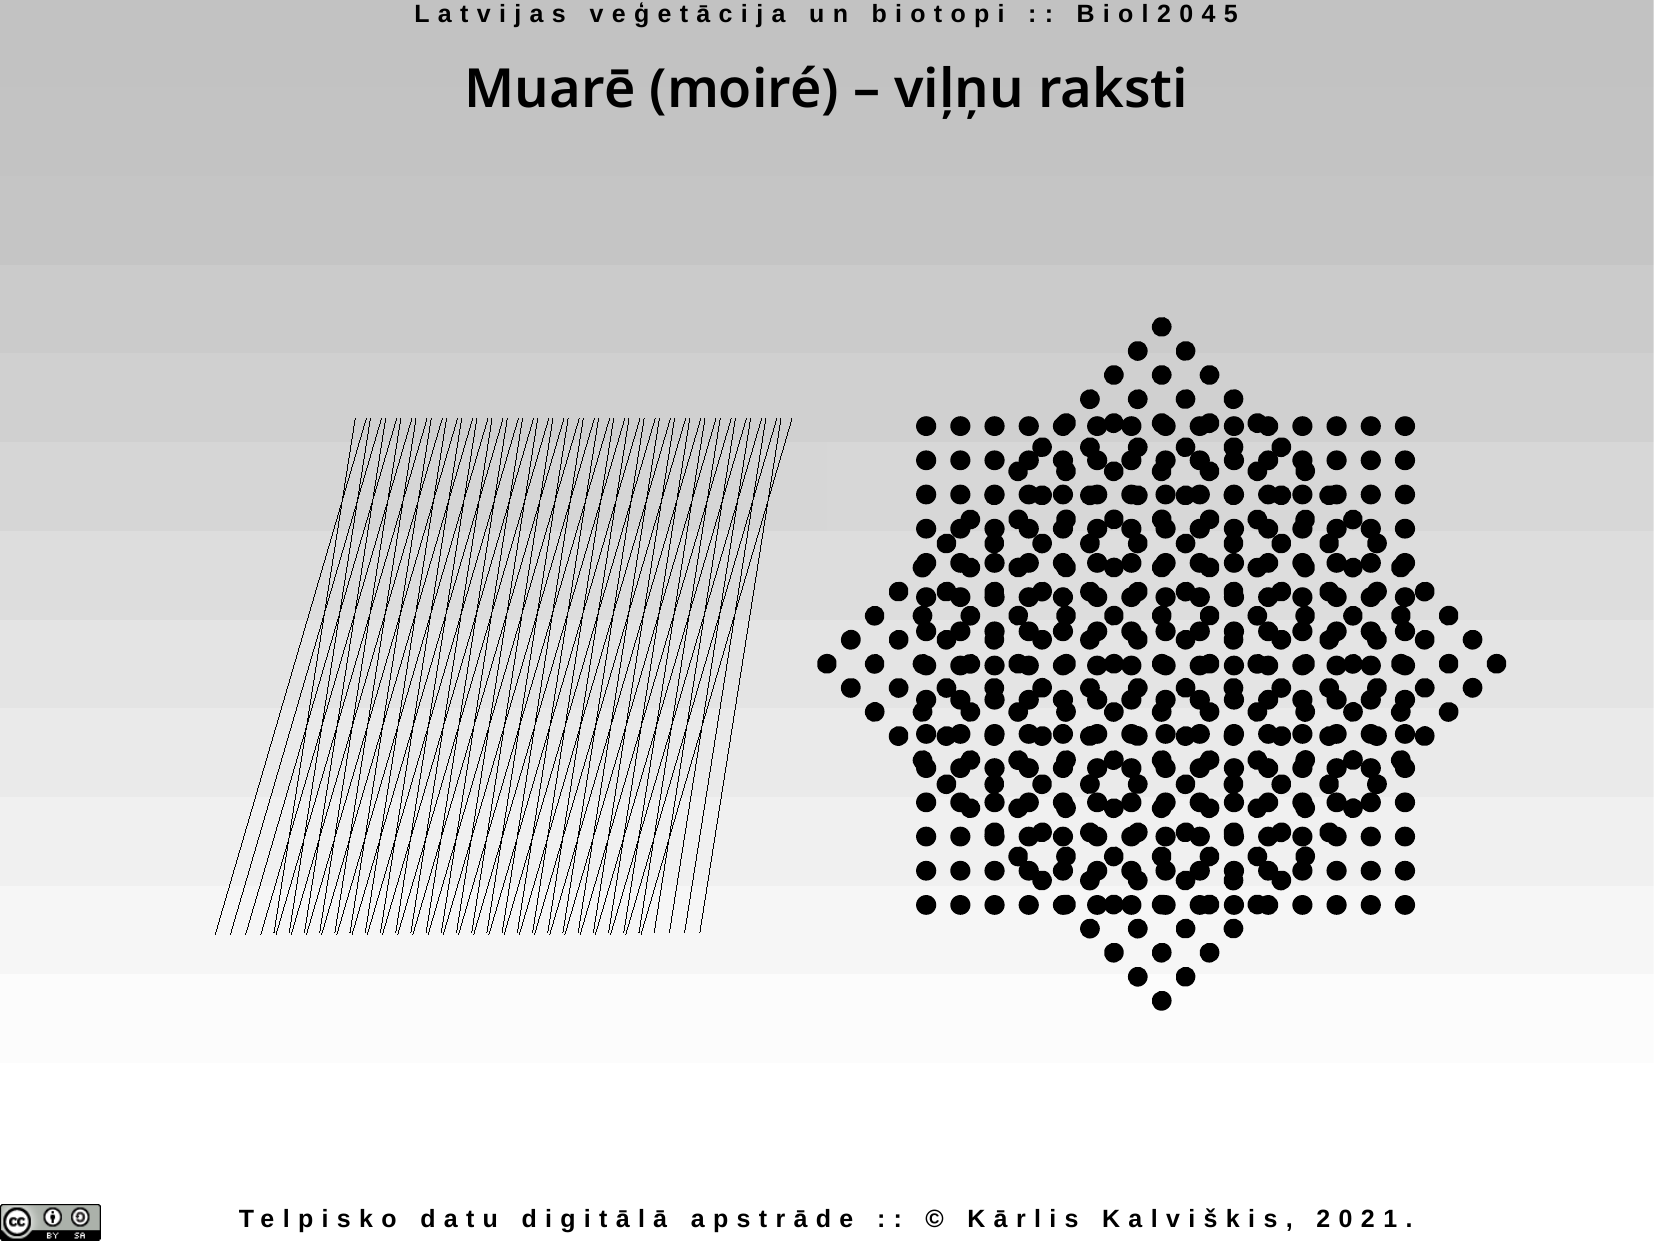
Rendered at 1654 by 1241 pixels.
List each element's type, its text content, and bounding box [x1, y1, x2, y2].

text_box [1319, 621, 1347, 650]
text_box [1052, 509, 1076, 539]
text_box [1438, 702, 1459, 722]
text_box [916, 895, 937, 915]
text_box [1103, 365, 1124, 385]
text_box [864, 654, 885, 674]
text_box [1391, 552, 1416, 578]
text_box [984, 621, 1005, 650]
text_box [1292, 895, 1313, 915]
text_box [1008, 653, 1039, 676]
text_box [1292, 416, 1313, 437]
text_box [1052, 450, 1076, 482]
text_box [916, 450, 937, 471]
text_box [1247, 846, 1292, 891]
text_box [1127, 341, 1148, 361]
text_box [984, 724, 1005, 746]
text_box [1199, 365, 1220, 385]
text_box [950, 654, 981, 676]
text_box [1326, 860, 1347, 881]
text_box [1247, 792, 1279, 818]
text_box [950, 484, 971, 505]
text_box [1008, 846, 1052, 891]
text_box [1080, 484, 1108, 506]
text_box [1152, 581, 1220, 650]
text_box [1247, 413, 1279, 437]
text_box [984, 484, 1005, 505]
text_box [817, 653, 837, 674]
text_box [916, 518, 937, 539]
text_box [864, 702, 885, 722]
text_box [1292, 792, 1316, 819]
text_box [1390, 750, 1416, 778]
text_box [1080, 581, 1108, 608]
text_box [1391, 581, 1435, 650]
text_box [1080, 509, 1148, 578]
text_box [1151, 450, 1176, 482]
text_box [1121, 822, 1148, 847]
text_box [1008, 677, 1052, 722]
text_box [1326, 450, 1347, 471]
text_box [1319, 509, 1387, 578]
text_box [1390, 689, 1416, 722]
text_box [1127, 918, 1148, 939]
text_box [1152, 653, 1176, 676]
text_box [1319, 724, 1347, 746]
text_box [1462, 630, 1483, 650]
text_box [950, 826, 971, 847]
text_box [936, 509, 981, 554]
text_box [889, 630, 909, 650]
text_box [1189, 653, 1220, 676]
text_box [1439, 653, 1459, 674]
text_box [1223, 621, 1245, 650]
text_box [1247, 552, 1279, 578]
text_box [1247, 654, 1279, 676]
text_box [1326, 416, 1347, 437]
text_box [1292, 450, 1316, 482]
text_box [1247, 437, 1292, 482]
text_box [1008, 750, 1052, 795]
text_box [912, 689, 937, 722]
text_box [1223, 822, 1245, 847]
text_box [1258, 484, 1313, 505]
text_box [1223, 389, 1244, 410]
text_box [1052, 792, 1076, 819]
text_box [1008, 552, 1039, 578]
picture [0, 0, 1654, 1241]
text_box [1176, 967, 1196, 987]
text_box [1087, 413, 1142, 437]
text_box [889, 581, 909, 602]
text_box [950, 792, 981, 818]
text_box [916, 484, 937, 505]
text_box [1152, 943, 1172, 963]
text_box [1018, 822, 1076, 881]
text_box [1343, 606, 1363, 626]
text_box [1258, 724, 1291, 746]
text_box [1319, 678, 1387, 722]
text_box [1223, 724, 1245, 746]
text_box [1176, 341, 1196, 361]
text_box [1394, 895, 1416, 915]
text_box [1175, 677, 1220, 722]
text_box [1223, 484, 1245, 505]
text_box [1394, 416, 1416, 437]
text_box [1008, 509, 1052, 554]
text_box [1360, 826, 1381, 847]
text_box [984, 655, 1005, 676]
text_box [1080, 621, 1108, 650]
text_box [916, 416, 937, 437]
text_box [1391, 653, 1416, 676]
text_box [1223, 581, 1245, 608]
text_box [1052, 552, 1076, 578]
text_box [1018, 724, 1074, 746]
text_box [864, 606, 885, 626]
text_box [1080, 918, 1100, 939]
text_box [840, 629, 861, 650]
text_box [1462, 677, 1483, 698]
text_box [1121, 724, 1148, 746]
text_box [984, 518, 1005, 573]
text_box [1080, 822, 1108, 847]
text_box [984, 450, 1005, 471]
text_box [840, 678, 861, 698]
text_box [1189, 894, 1220, 915]
text_box [1326, 654, 1381, 676]
text_box [1319, 484, 1347, 505]
text_box [1151, 894, 1176, 915]
text_box [1292, 654, 1315, 676]
text_box [1121, 621, 1148, 650]
text_box [1360, 581, 1387, 608]
text_box [1189, 792, 1220, 819]
text_box [1008, 437, 1052, 482]
text_box [984, 758, 1005, 813]
text_box [1292, 750, 1316, 778]
text_box [984, 895, 1005, 915]
text_box [1152, 552, 1176, 578]
text_box [1018, 416, 1039, 437]
text_box [888, 726, 909, 746]
text_box [1104, 605, 1124, 626]
title Muarē (moiré) – viļņu raksti [29, 49, 1625, 296]
text_box [916, 792, 937, 813]
text_box [1394, 724, 1435, 746]
text_box [1223, 655, 1245, 676]
text_box [1151, 317, 1172, 337]
text_box [1080, 724, 1108, 746]
text_box [1175, 389, 1196, 409]
text_box [1151, 413, 1176, 437]
text_box [1360, 895, 1381, 915]
text_box [1394, 484, 1416, 505]
text_box [1151, 822, 1220, 891]
text_box [1247, 678, 1292, 722]
text_box [1223, 758, 1245, 813]
text_box [1223, 860, 1245, 891]
text_box [1486, 653, 1507, 674]
text_box [1087, 894, 1142, 915]
text_box [1176, 918, 1196, 939]
text_box [912, 581, 981, 650]
text_box [950, 416, 971, 437]
text_box [1394, 792, 1416, 813]
text_box [1052, 413, 1076, 437]
text_box [1326, 895, 1347, 915]
text_box [1151, 365, 1172, 385]
text_box [1018, 484, 1074, 505]
text_box [1292, 689, 1316, 722]
text_box [1080, 389, 1100, 410]
text_box [1151, 792, 1176, 819]
text_box [1319, 822, 1347, 847]
text_box [950, 450, 971, 471]
text_box [950, 552, 981, 578]
text_box [916, 826, 937, 847]
text_box [1360, 484, 1381, 505]
text_box [1292, 724, 1313, 744]
text_box [1052, 750, 1076, 778]
text_box [1052, 894, 1076, 915]
text_box [912, 552, 937, 578]
text_box [1223, 416, 1245, 471]
text_box [1394, 450, 1416, 471]
text_box [936, 678, 981, 722]
text_box [1151, 750, 1176, 778]
text_box [1247, 750, 1291, 795]
text_box [1189, 552, 1220, 578]
text_box [1152, 509, 1176, 539]
text_box [1052, 653, 1076, 676]
text_box [1121, 484, 1148, 506]
text_box [984, 416, 1005, 437]
text_box [1080, 437, 1148, 482]
text_box [912, 750, 937, 778]
text_box [1292, 552, 1315, 578]
text_box [912, 654, 937, 676]
text_box [1223, 518, 1245, 573]
text_box [1175, 437, 1220, 482]
text_box [984, 822, 1005, 847]
text_box [1104, 943, 1124, 963]
text_box [1080, 846, 1124, 891]
text_box [1394, 518, 1416, 539]
text_box [1155, 724, 1210, 746]
text_box [1175, 509, 1220, 554]
text_box [1360, 621, 1387, 650]
text_box [1223, 895, 1245, 915]
text_box [888, 678, 909, 698]
text_box [1360, 450, 1381, 471]
text_box [916, 860, 937, 881]
text_box [1394, 826, 1416, 847]
text_box [1247, 509, 1291, 554]
text_box [950, 895, 971, 915]
text_box [1223, 918, 1244, 939]
text_box [1439, 605, 1459, 626]
text_box [1360, 860, 1381, 881]
text_box [1292, 587, 1315, 642]
text_box [984, 860, 1005, 881]
text_box [1175, 750, 1220, 795]
text_box [1080, 678, 1148, 722]
text_box [984, 581, 1005, 608]
text_box [1319, 581, 1347, 608]
text_box [1258, 822, 1316, 881]
text_box [1018, 895, 1039, 915]
text_box [1247, 894, 1279, 915]
text_box [1087, 653, 1142, 676]
text_box [1052, 689, 1076, 722]
text_box [1199, 943, 1220, 963]
text_box [1360, 724, 1387, 746]
text_box [1151, 689, 1176, 722]
text_box [1247, 581, 1292, 650]
text_box [936, 750, 981, 795]
text_box [1292, 509, 1315, 539]
text_box [1319, 750, 1387, 818]
text_box [1360, 416, 1381, 437]
text_box [1127, 389, 1148, 410]
text_box [1189, 413, 1220, 437]
text_box [1414, 678, 1435, 698]
text_box [916, 724, 971, 746]
text_box [1223, 678, 1245, 710]
text_box [950, 860, 971, 881]
text_box [1008, 581, 1076, 650]
text_box [1155, 484, 1210, 505]
text_box [1121, 860, 1148, 891]
text_box [984, 678, 1005, 710]
text_box [1008, 792, 1039, 819]
text_box [1394, 860, 1416, 881]
text_box [1127, 967, 1148, 987]
text_box [1080, 750, 1148, 819]
text_box [1152, 991, 1172, 1011]
text_box [1121, 581, 1148, 608]
